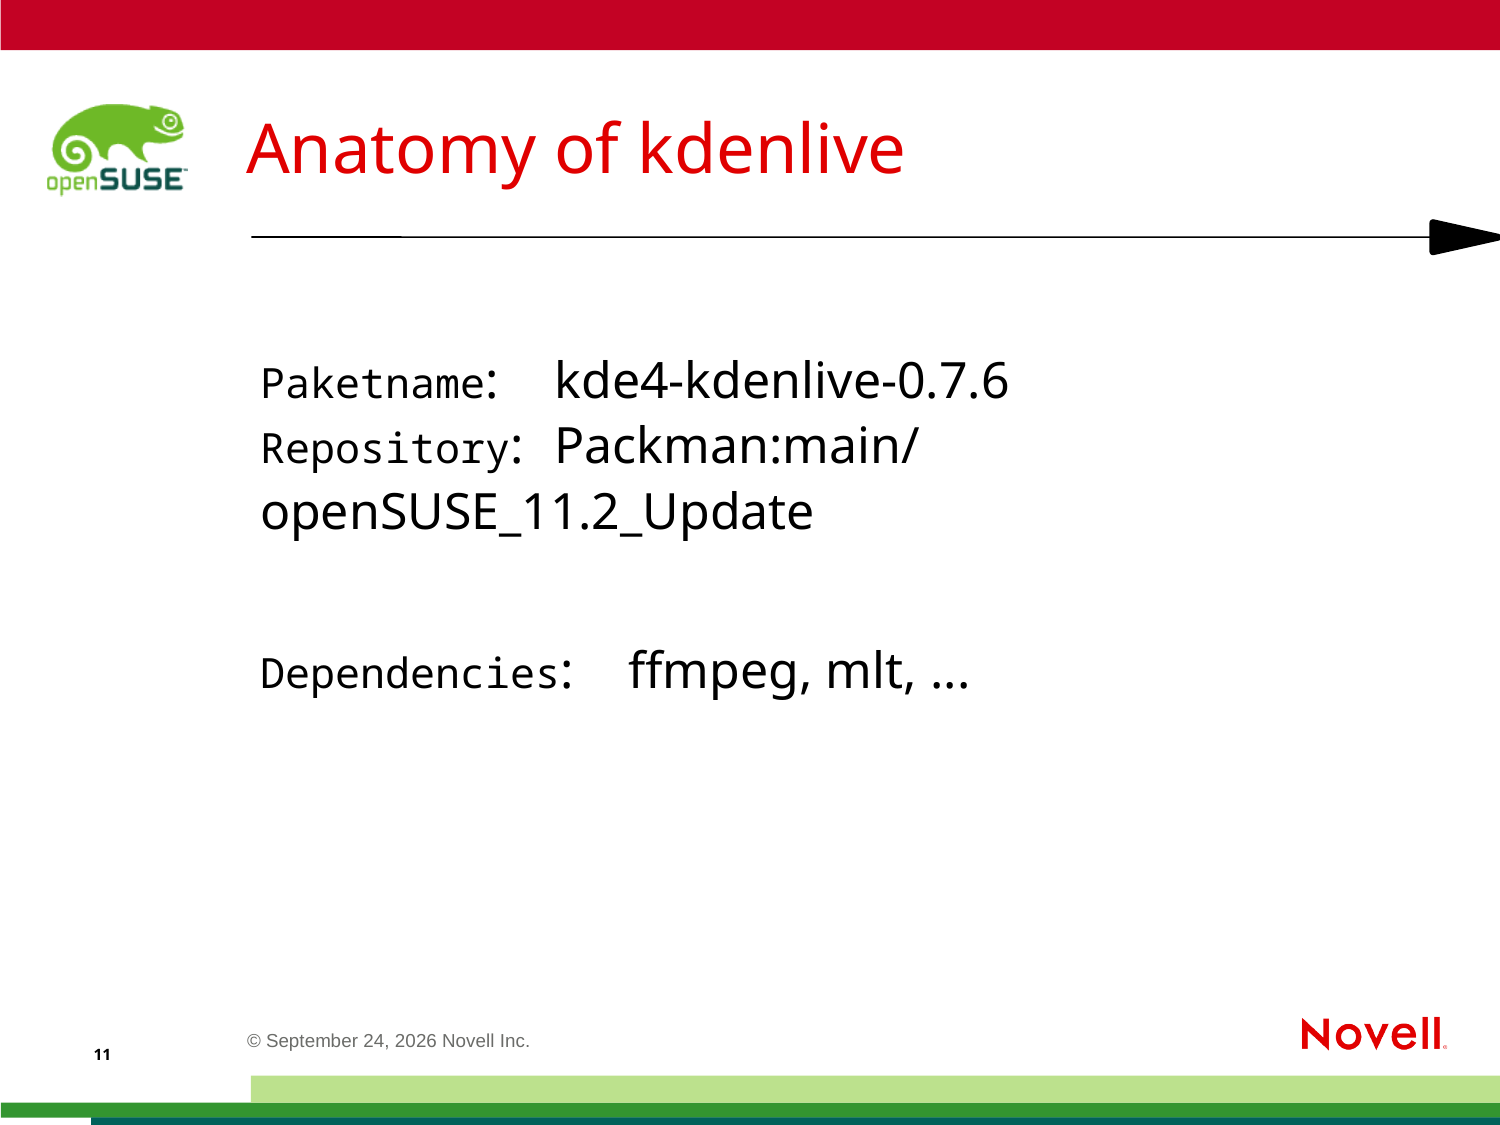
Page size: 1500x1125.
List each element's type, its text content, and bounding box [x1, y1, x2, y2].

list Paketname: kde4-kdenlive-0.7.6 Repository: Packman:main/openSUSE_11.2_Update Dependencies: ffmpeg, mlt, ... [245, 267, 1458, 1026]
picture [1295, 1026, 1453, 1056]
picture [47, 104, 188, 197]
title Anatomy of kdenlive [246, 60, 1409, 239]
